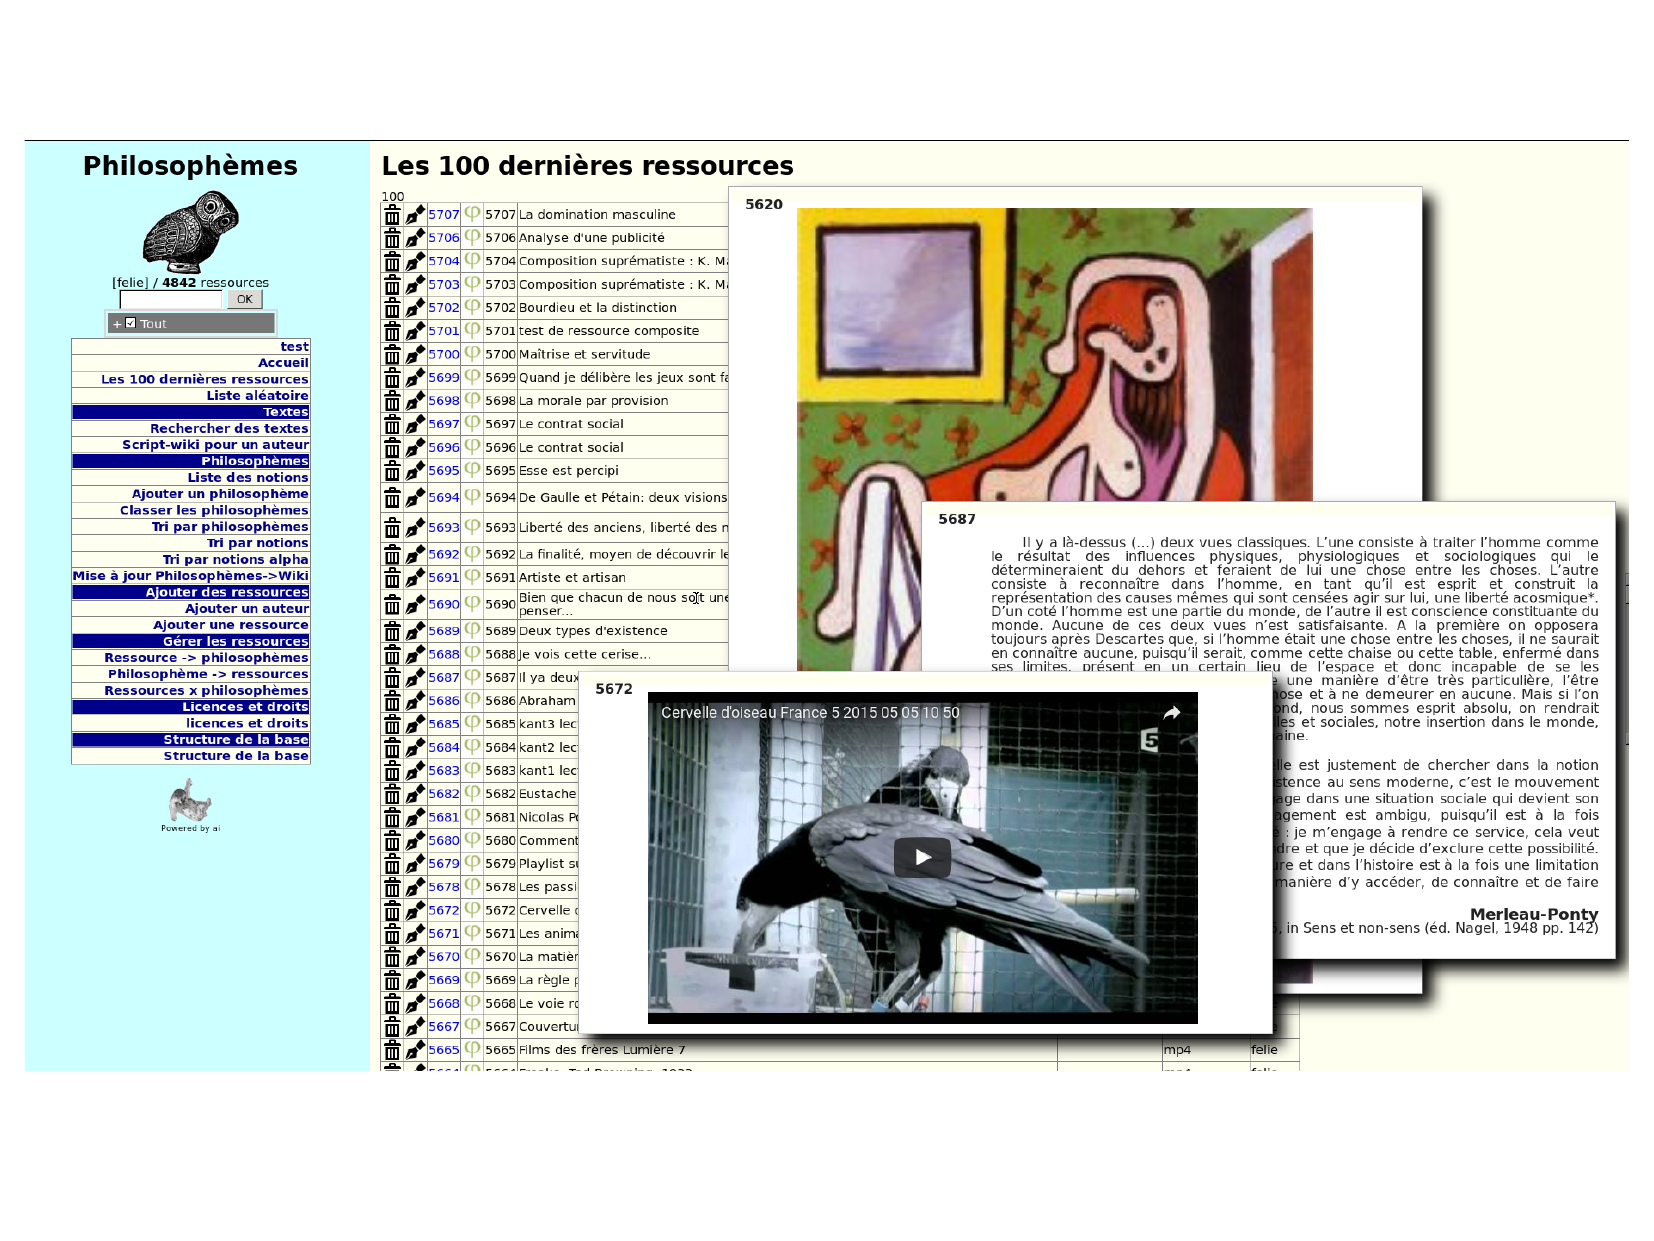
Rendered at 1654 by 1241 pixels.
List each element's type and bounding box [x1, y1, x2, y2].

picture [24, 140, 1629, 1071]
